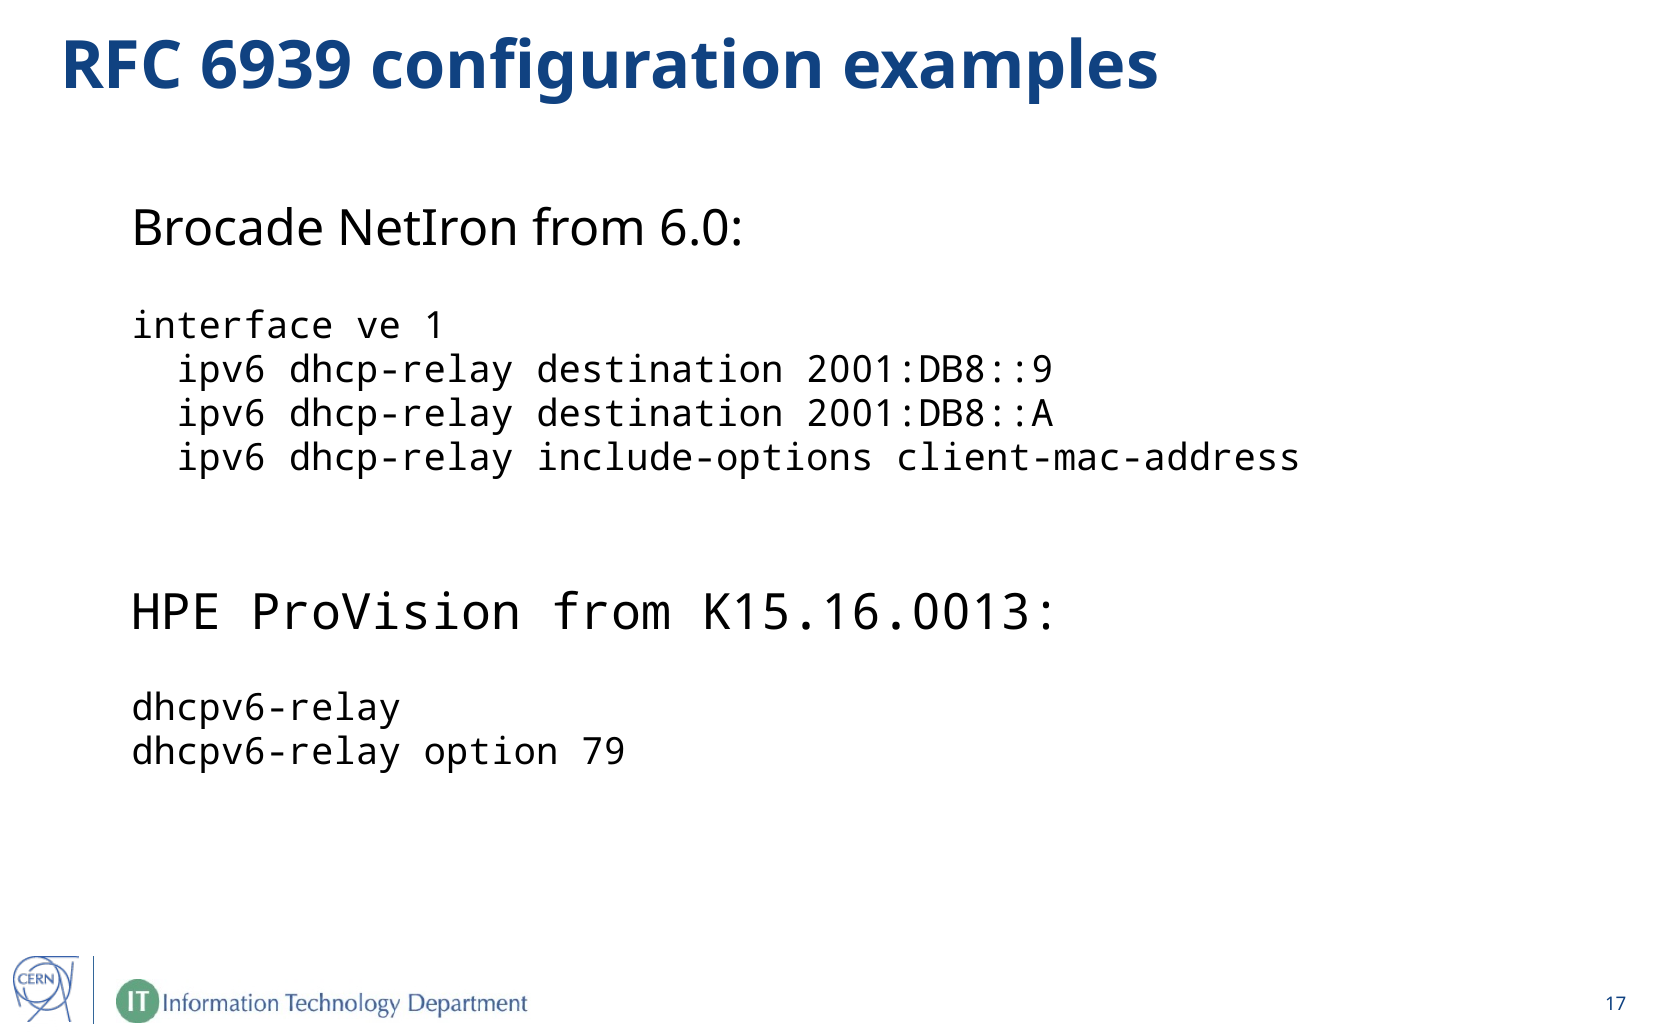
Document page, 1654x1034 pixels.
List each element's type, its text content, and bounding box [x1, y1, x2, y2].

text_box Brocade NetIron from 6.0: interface ve 1 ipv6 dhcp-relay destination 2001:DB8::9 ipv6 dhcp-relay destination 2001:DB8::A ipv6 dhcp-relay include-options client-mac-address HPE ProVision from K15.16.0013: dhcpv6-relay dhcpv6-relay option 79 [116, 184, 1606, 1034]
picture [13, 956, 79, 1032]
title RFC 6939 configuration examples [60, 0, 1528, 138]
